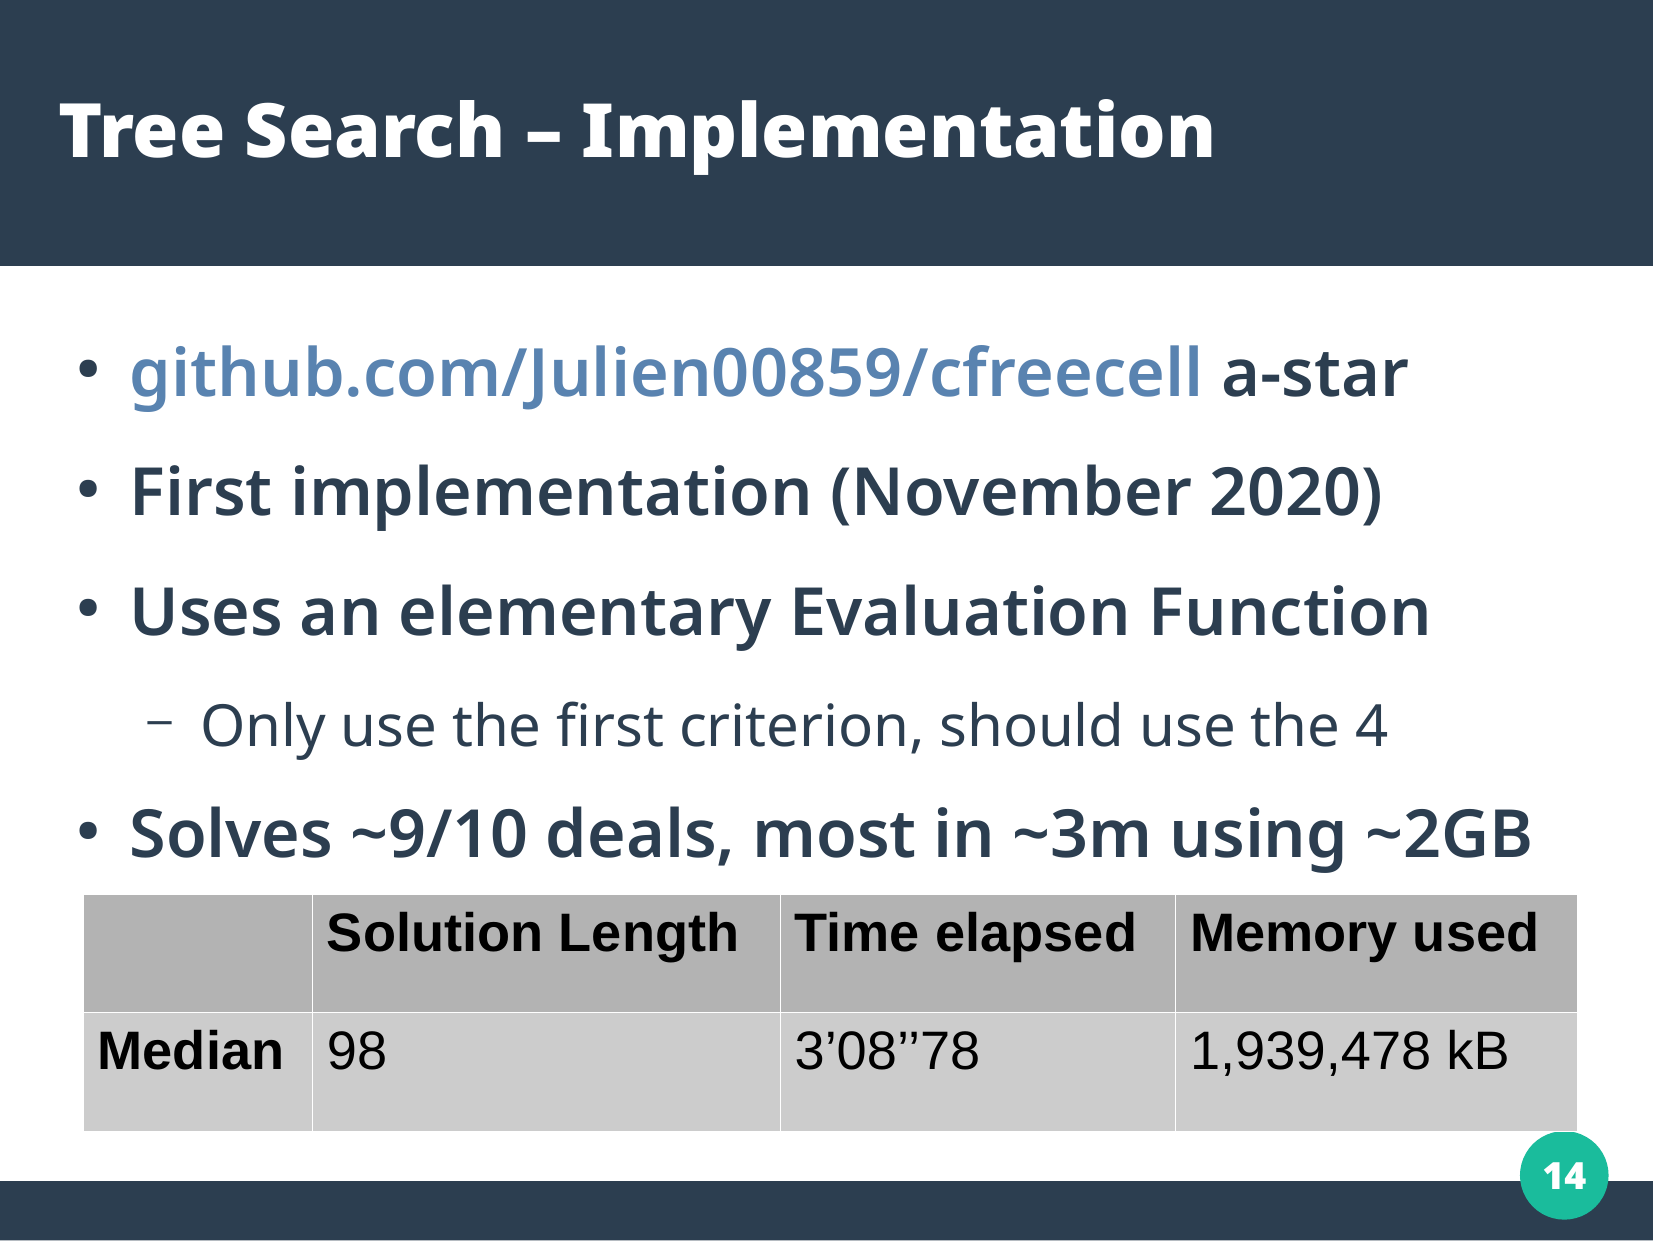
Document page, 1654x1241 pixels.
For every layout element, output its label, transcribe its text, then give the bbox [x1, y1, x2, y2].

list github.com/Julien00859/cfreecell a-star First implementation (November 2020) Uses an elementary Evaluation Function Only use the first criterion, should use the 4 Solves ~9/10 deals, most in ~3m using ~2GB [58, 324, 1594, 1152]
table_cell 3’08’’78 [781, 1013, 1175, 1131]
table_header Time elapsed [781, 895, 1175, 1012]
table_cell 98 [313, 1013, 780, 1131]
table_cell 1,939,478 kB [1176, 1013, 1577, 1131]
table_header [84, 895, 312, 1012]
table_header Solution Length [313, 895, 780, 1012]
title Tree Search – Implementation [58, 49, 1594, 207]
table_cell Median [84, 1013, 312, 1131]
table_header Memory used [1176, 895, 1577, 1012]
